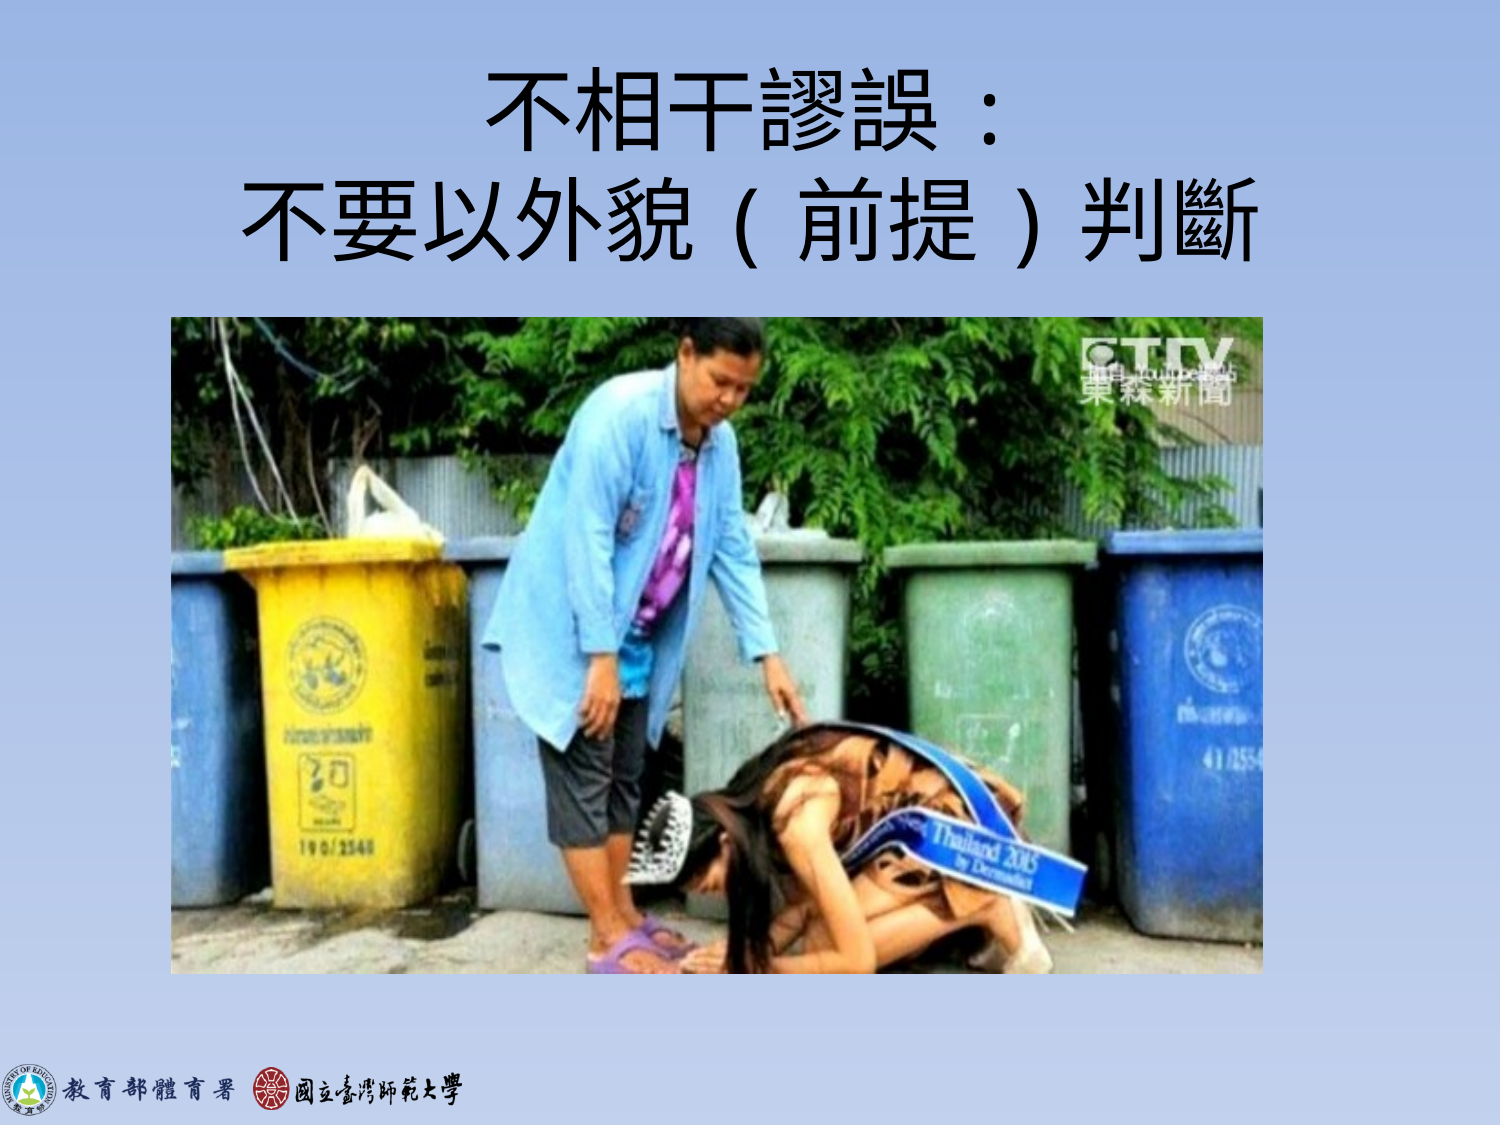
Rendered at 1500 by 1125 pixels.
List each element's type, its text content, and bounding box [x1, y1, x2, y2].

title 不相干謬誤: 不要以外貌(前提)判斷 [75, 45, 1426, 233]
picture [171, 317, 1263, 974]
